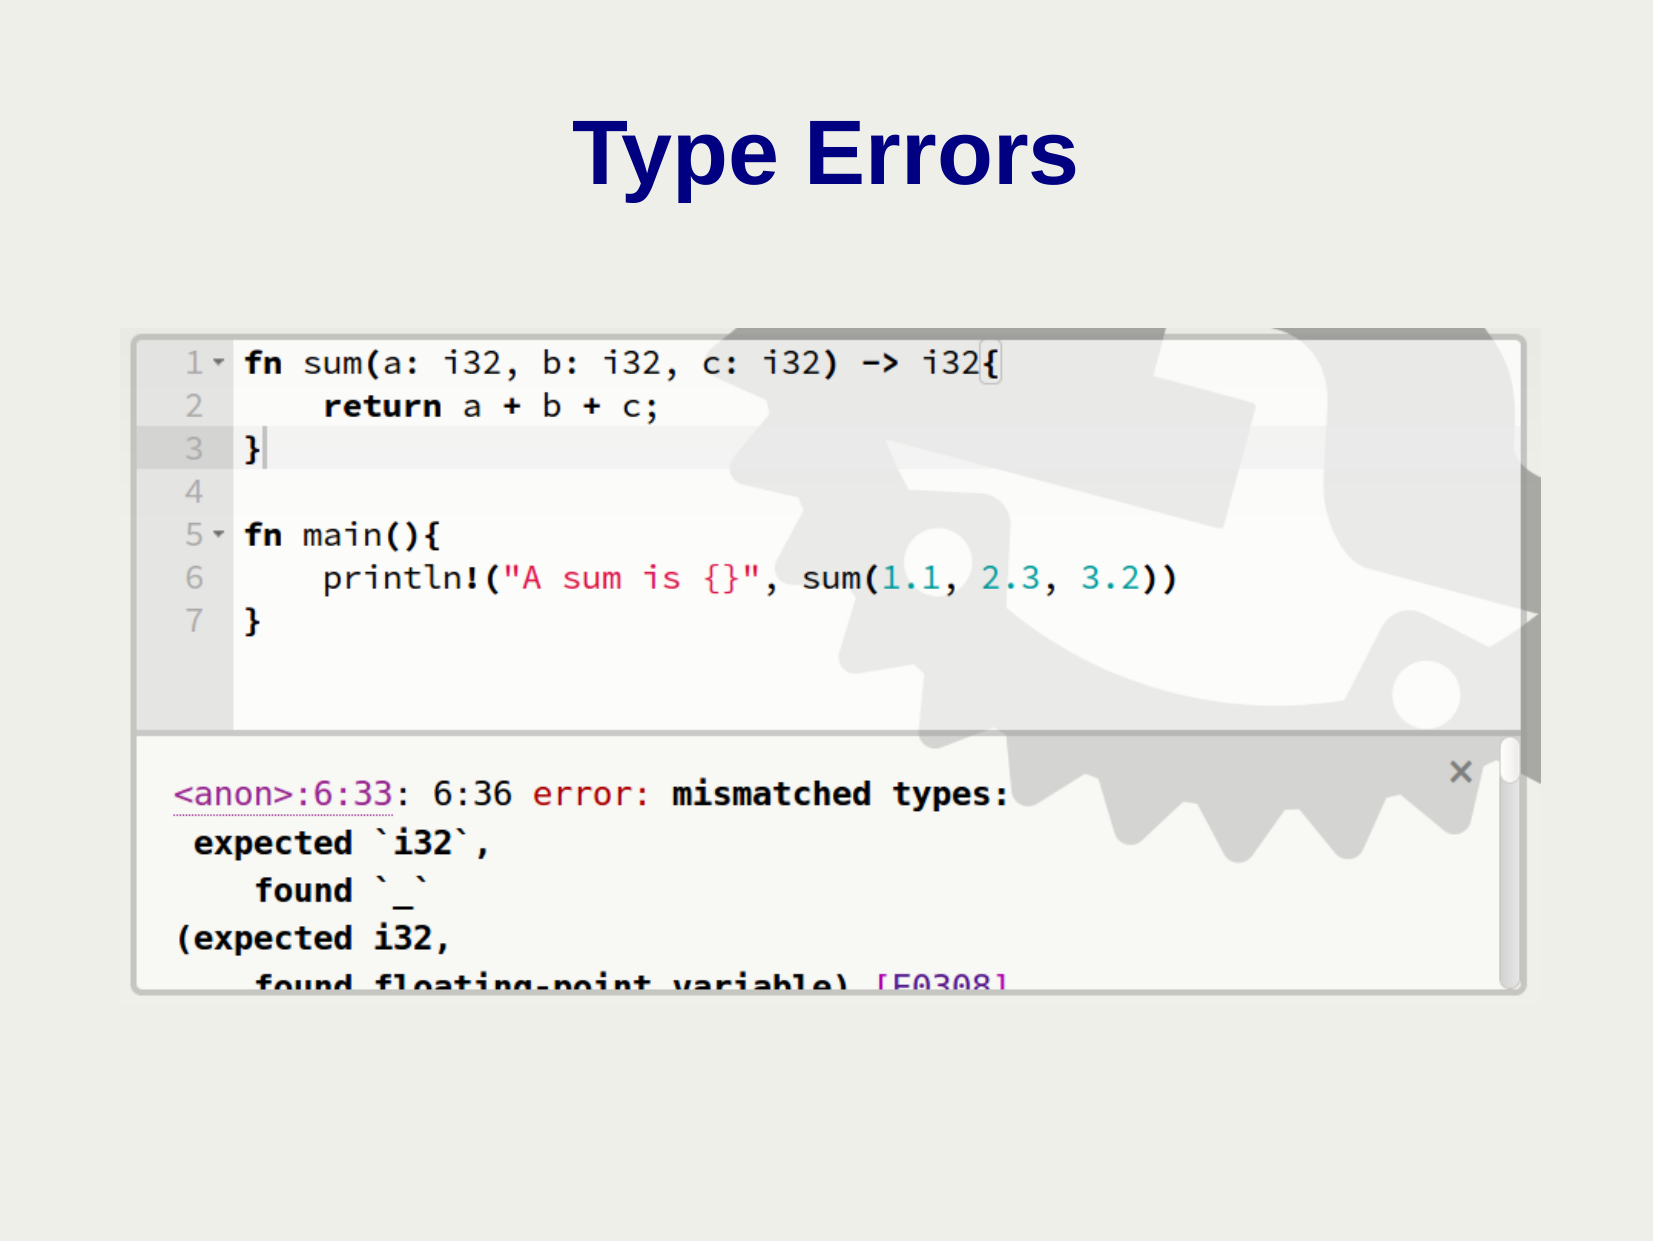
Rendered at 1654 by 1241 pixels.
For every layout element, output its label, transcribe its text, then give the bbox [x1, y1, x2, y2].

title Type Errors [82, 49, 1571, 257]
picture [0, 0, 1654, 1241]
